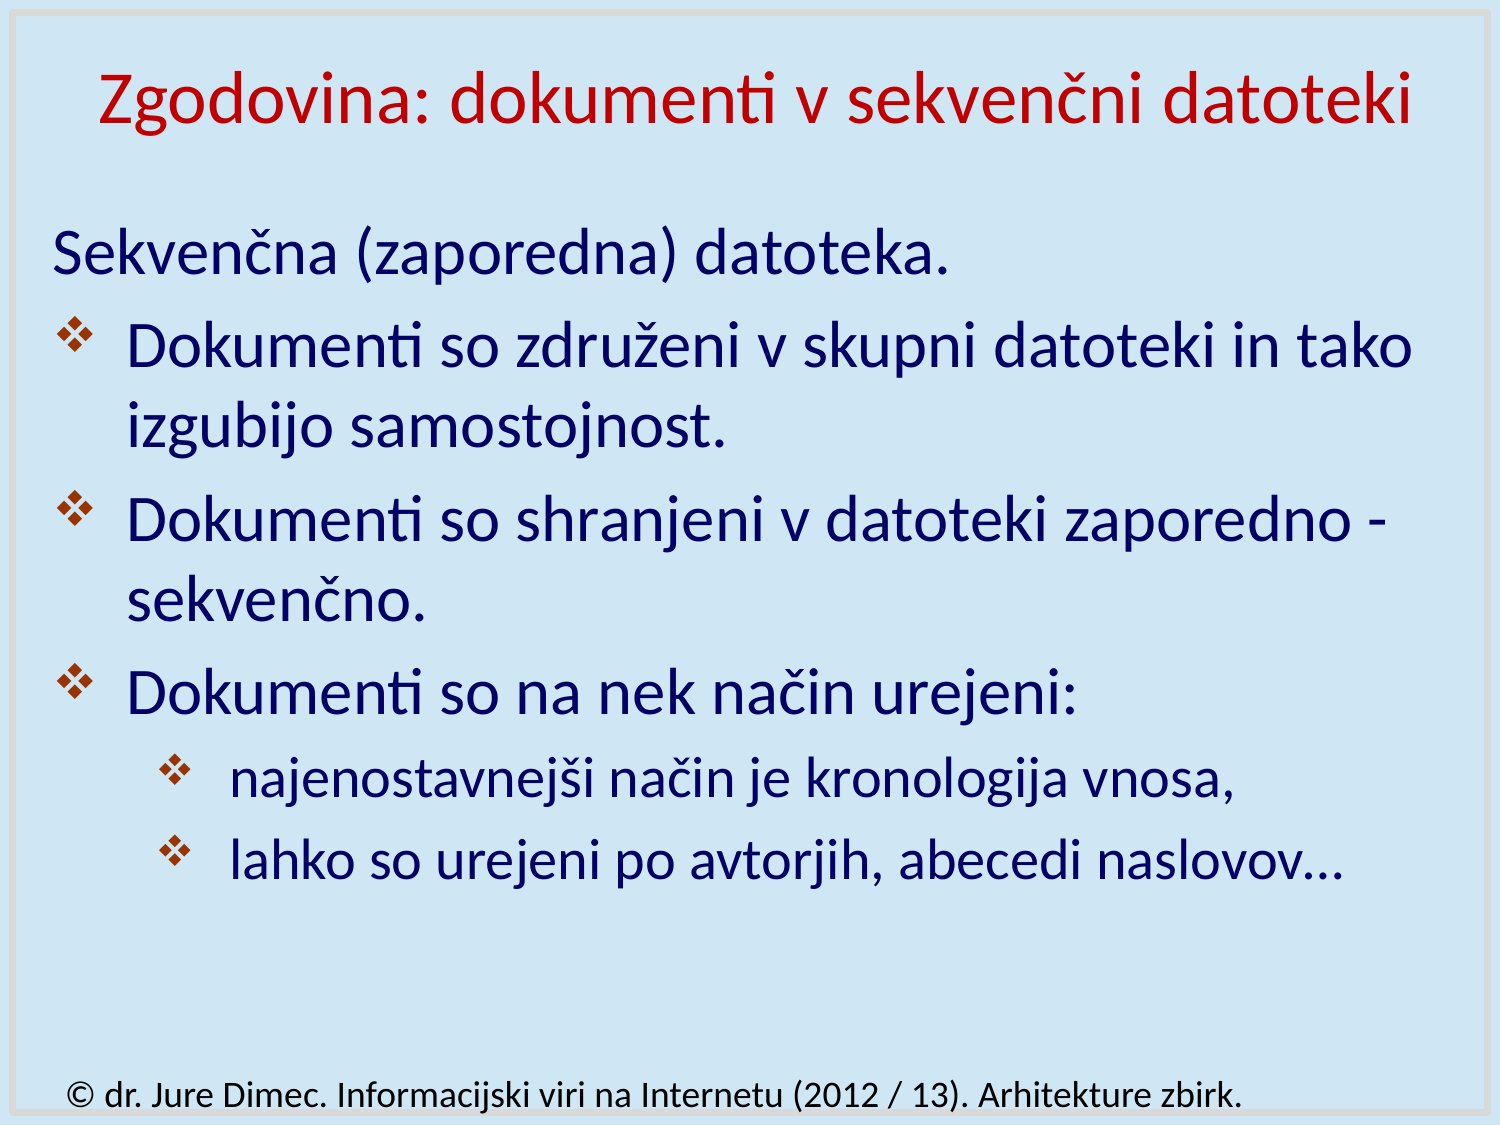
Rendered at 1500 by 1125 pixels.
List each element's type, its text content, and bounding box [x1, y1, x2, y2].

footer © dr. Jure Dimec. Informacijski viri na Internetu (2012 / 13). Arhitekture zbirk. [50, 1062, 1300, 1103]
title Zgodovina: dokumenti v sekvenčni datoteki [37, 37, 1475, 150]
list Sekvenčna (zaporedna) datoteka. Dokumenti so združeni v skupni datoteki in tako izgubijo samostojnost. Dokumenti so shranjeni v datoteki zaporedno - sekvenčno. Dokumenti so na nek način urejeni: najenostavnejši način je kronologija vnosa, lahko so urejeni po avtorjih, abecedi naslovov… [37, 200, 1475, 1050]
